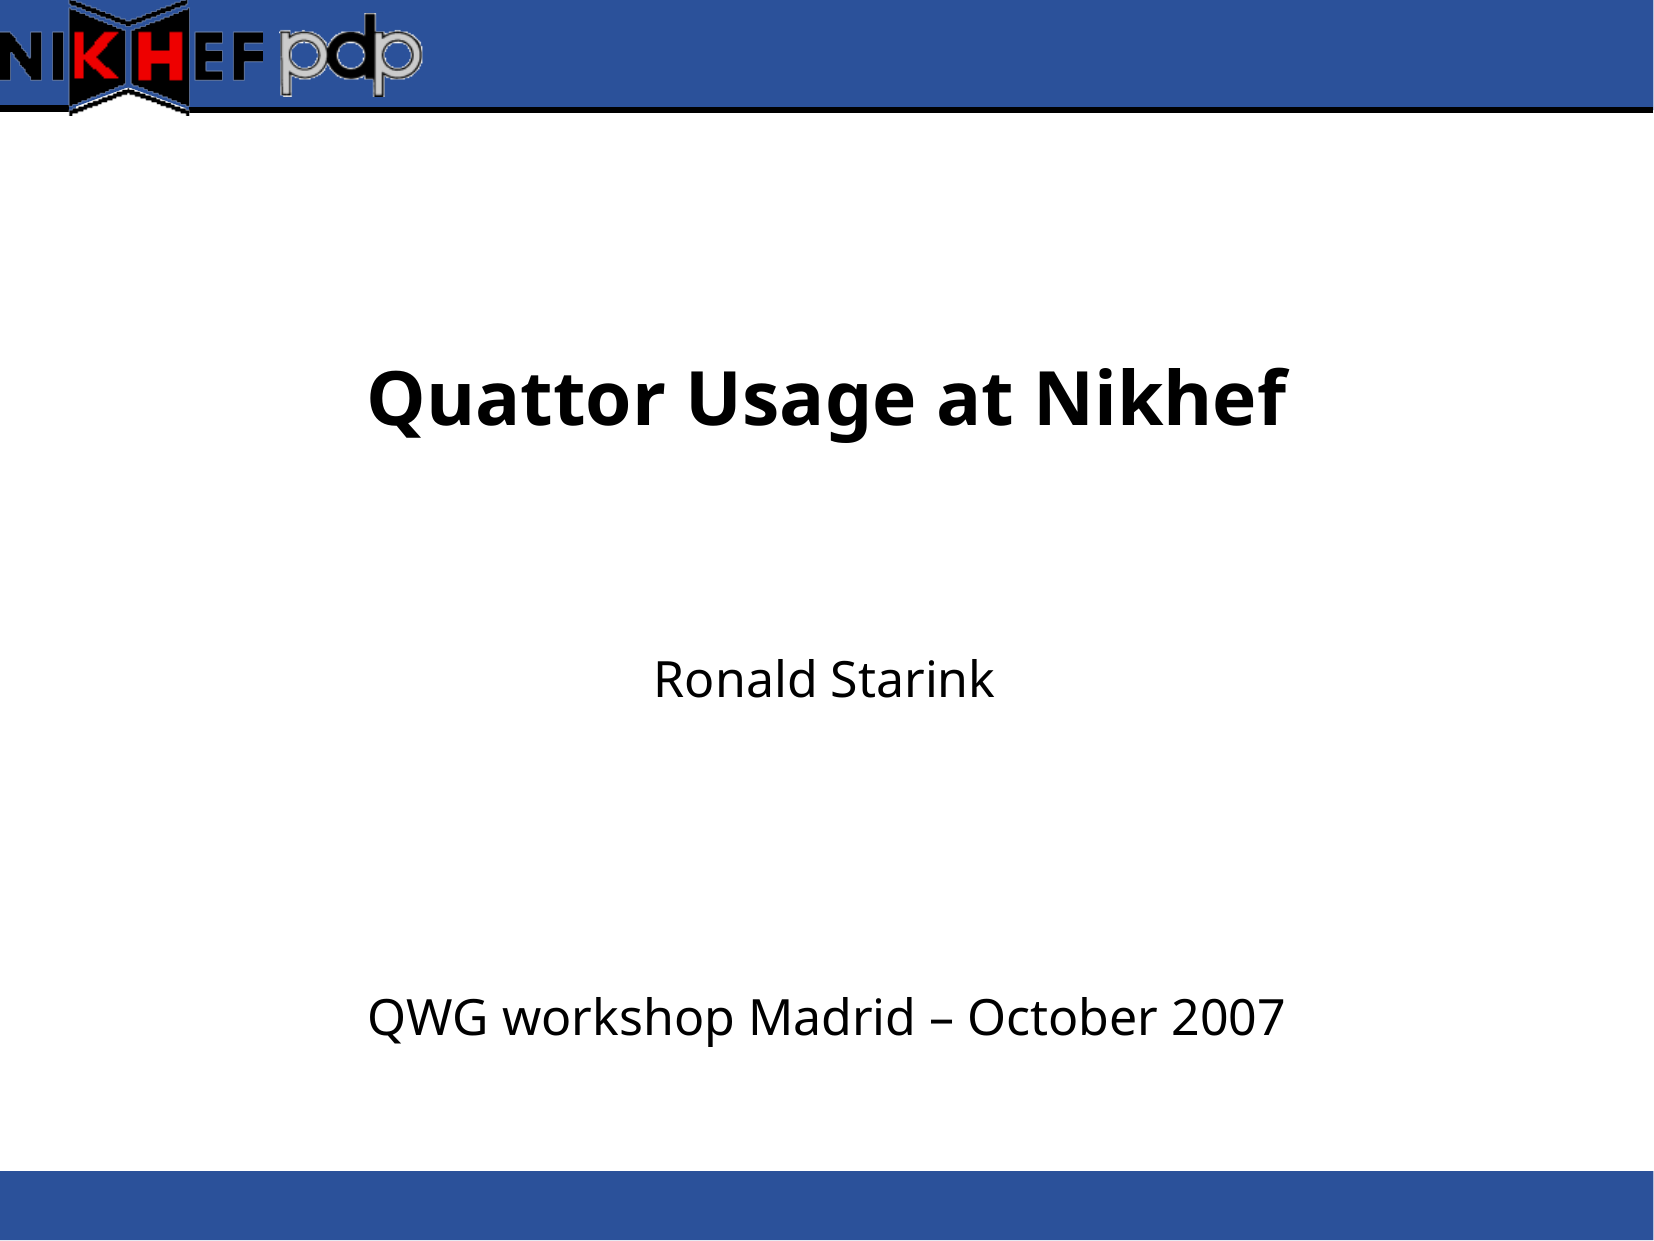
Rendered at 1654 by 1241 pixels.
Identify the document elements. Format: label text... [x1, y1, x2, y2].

picture [0, 0, 263, 116]
text_box Quattor Usage at Nikhef [189, 337, 1465, 444]
picture [279, 13, 424, 97]
text_box QWG workshop Madrid – October 2007 [58, 975, 1596, 1051]
text_box Ronald Starink [450, 636, 1201, 713]
